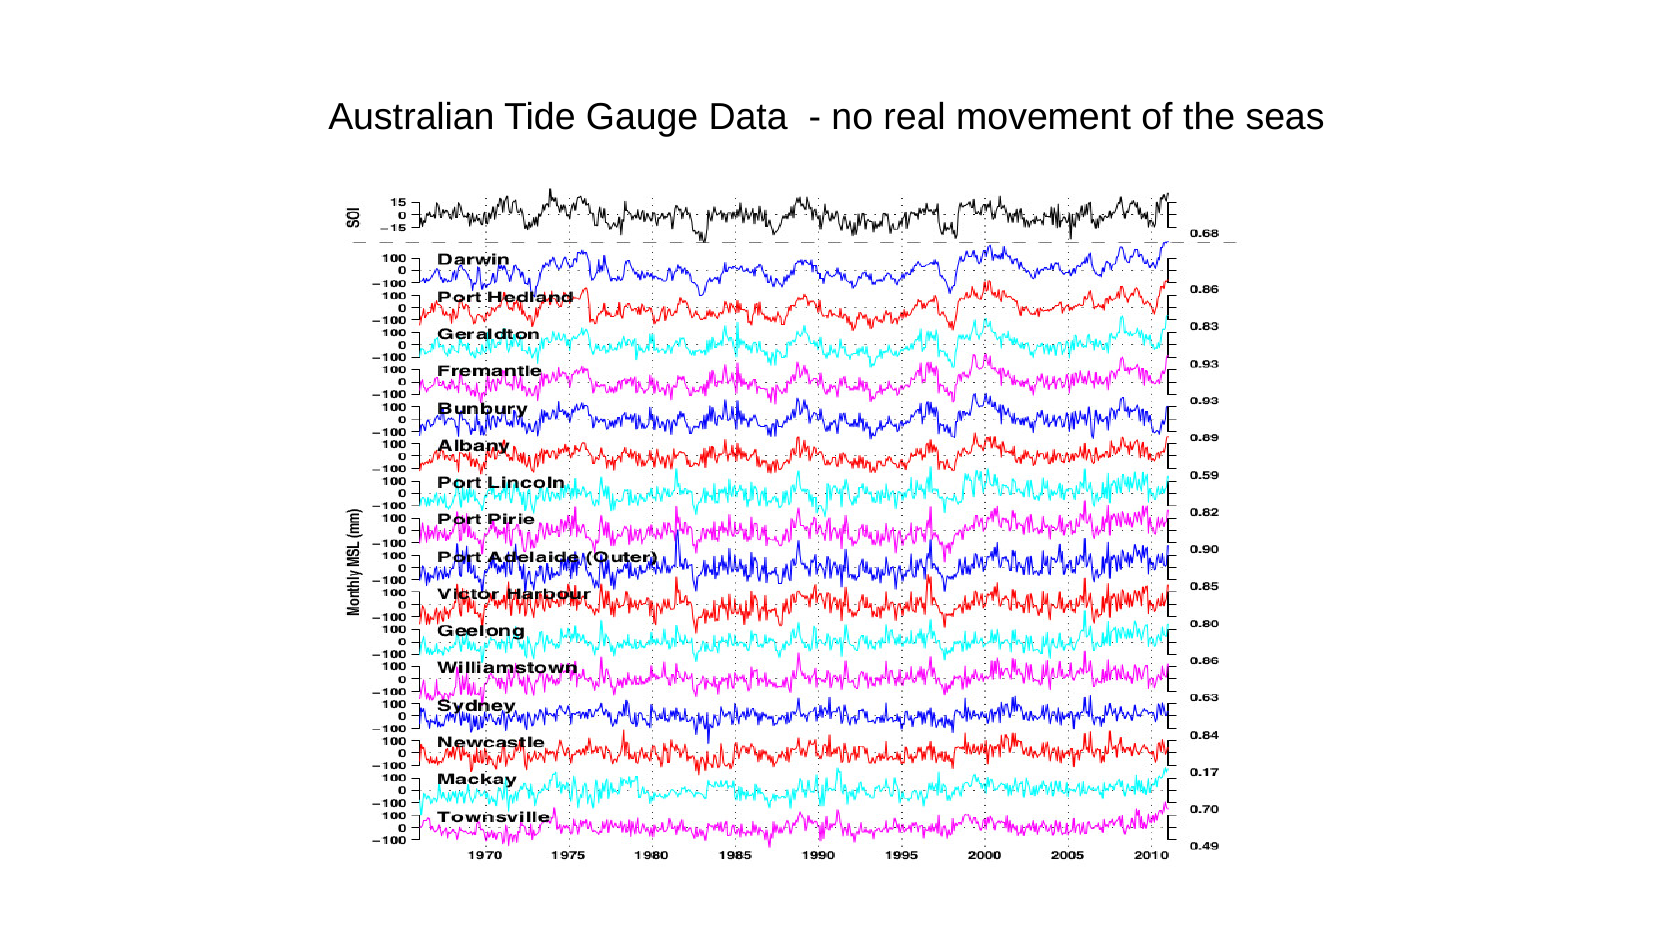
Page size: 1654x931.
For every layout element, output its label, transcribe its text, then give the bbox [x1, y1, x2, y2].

text_box Australian Tide Gauge Data - no real movement of the seas [82, 92, 1571, 138]
picture [278, 178, 1258, 867]
